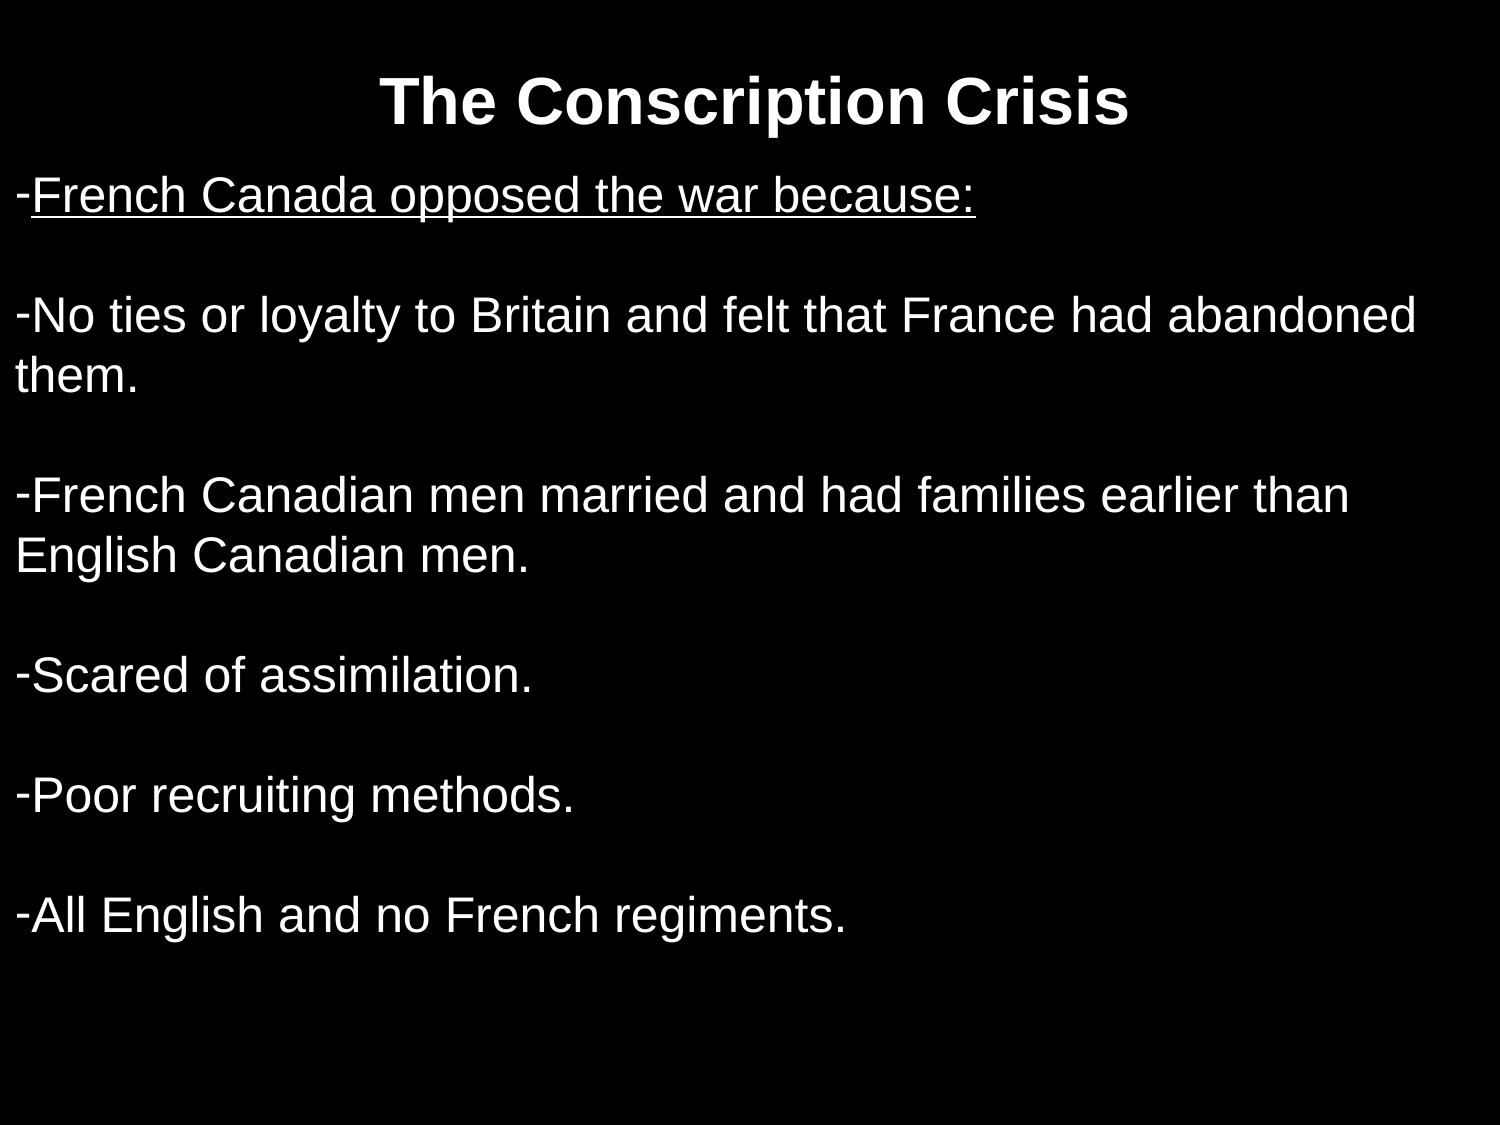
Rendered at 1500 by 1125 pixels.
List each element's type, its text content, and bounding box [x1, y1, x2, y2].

text_box The Conscription Crisis French Canada opposed the war because: No ties or loyalty to Britain and felt that France had abandoned them. French Canadian men married and had families earlier than English Canadian men. Scared of assimilation. Poor recruiting methods. All English and no French regiments. [0, 50, 1500, 1011]
